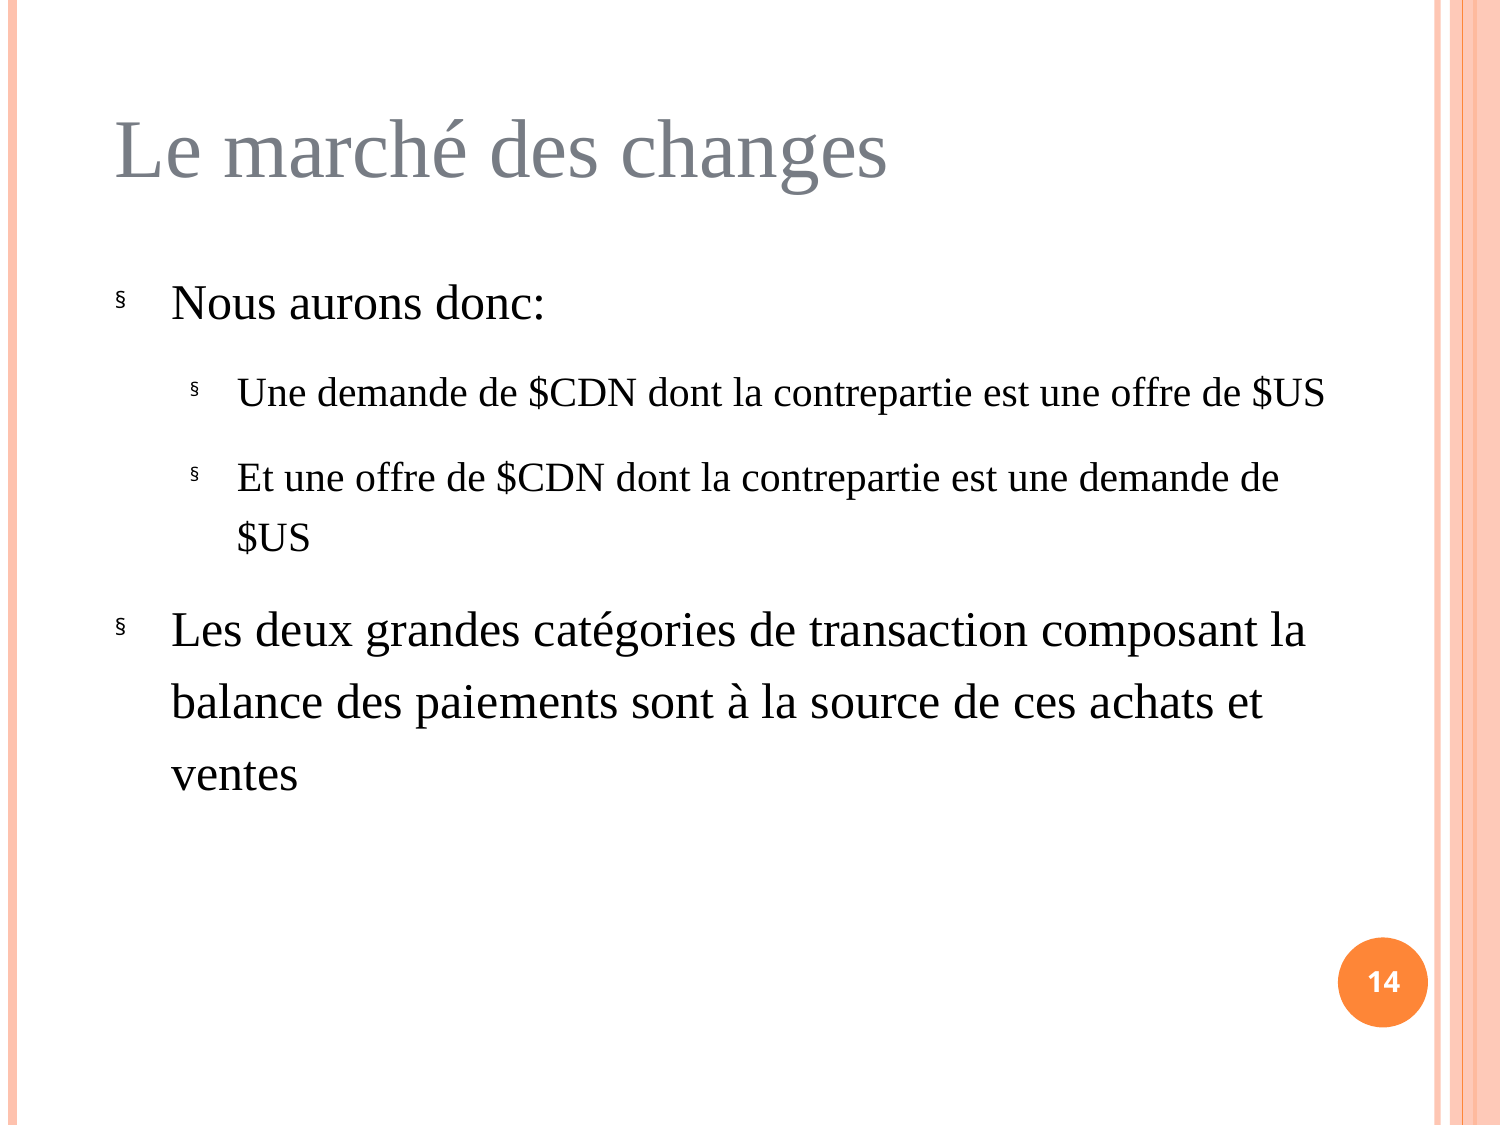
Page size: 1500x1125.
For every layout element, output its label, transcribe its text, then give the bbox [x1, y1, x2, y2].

text_box Le marché des changes [99, 50, 1375, 238]
slide_number <numéro> [1375, 940, 1434, 1027]
text_box Nous aurons donc: Une demande de $CDN dont la contrepartie est une offre de $US Et une offre de $CDN dont la contrepartie est une demande de $US Les deux grandes catégories de transaction composant la balance des paiements sont à la source de ces achats et ventes [99, 249, 1375, 1063]
